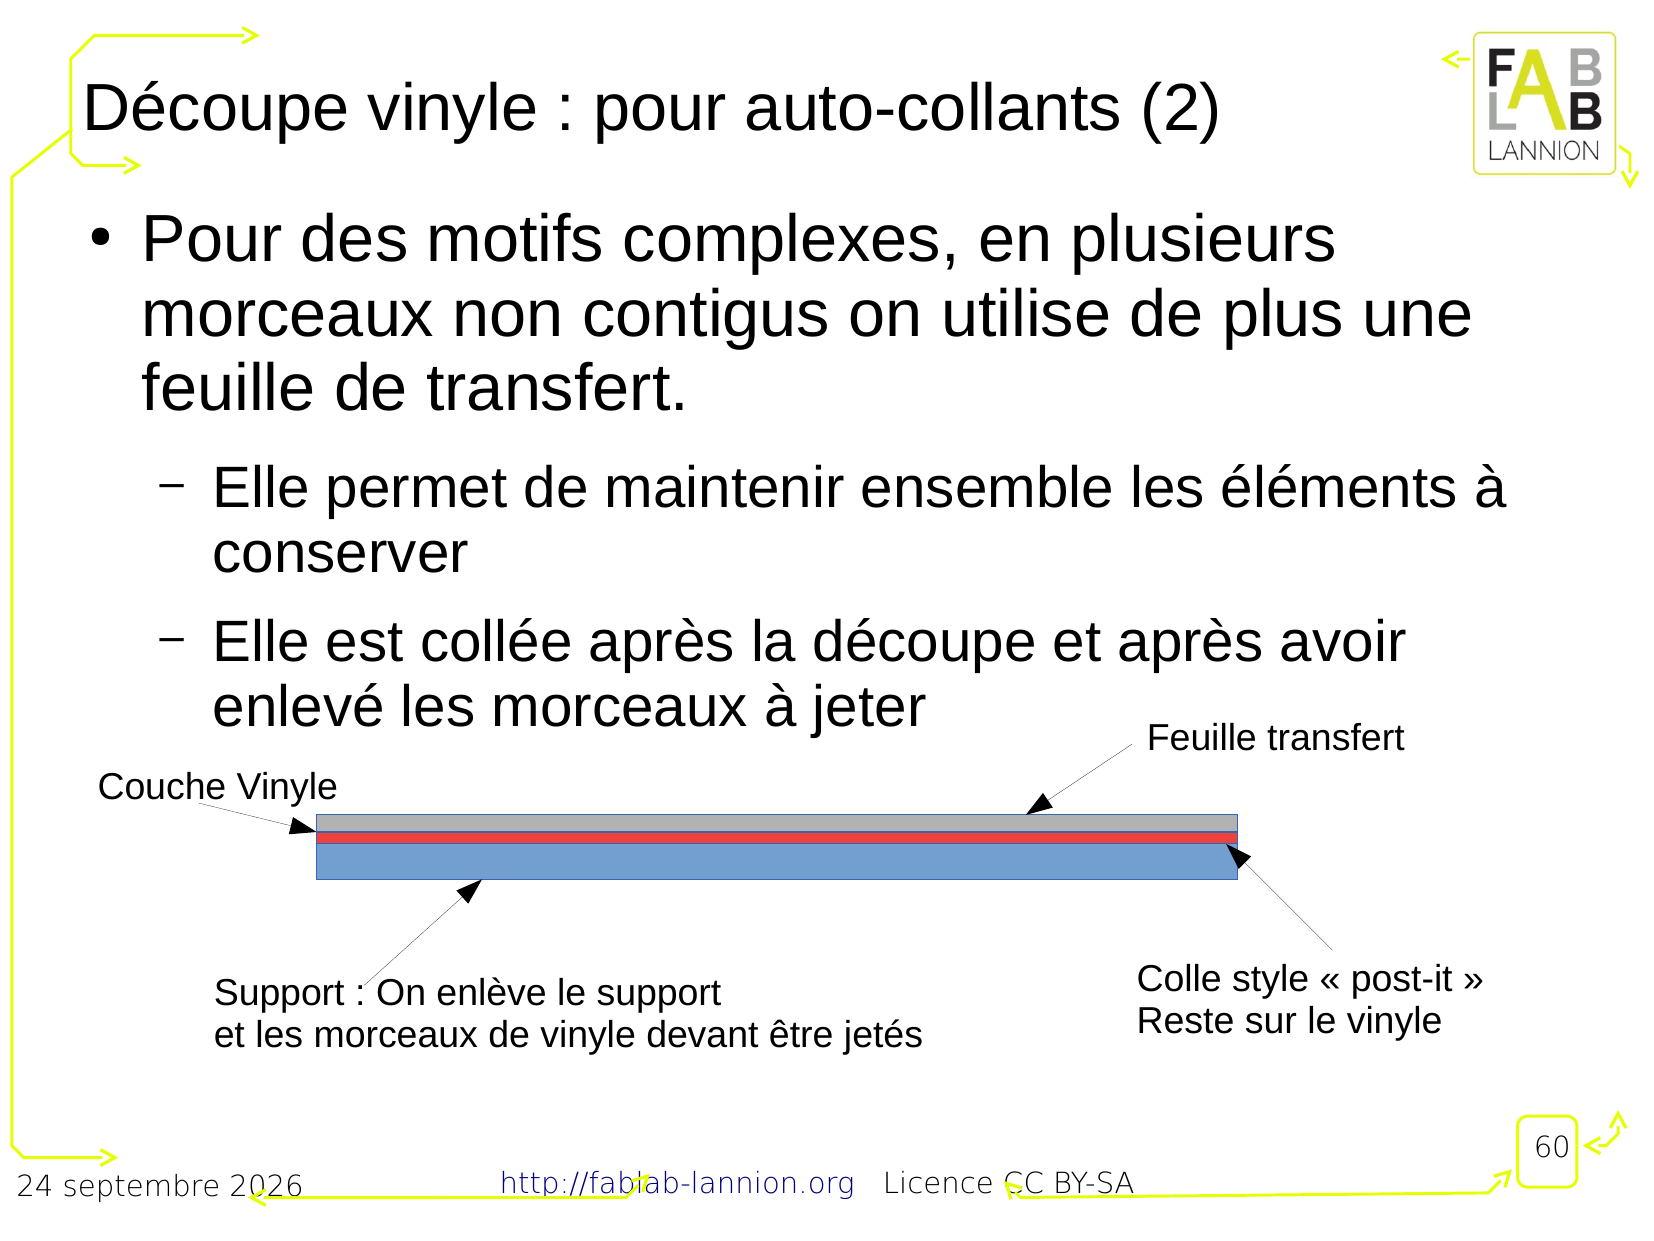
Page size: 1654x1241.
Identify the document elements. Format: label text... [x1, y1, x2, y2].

text_box Feuille transfert [1132, 708, 1420, 766]
text_box [316, 814, 1238, 880]
text_box Colle style « post-it » Reste sur le vinyle [1121, 950, 1510, 1050]
text_box Support : On enlève le support et les morceaux de vinyle devant être jetés [199, 964, 939, 1064]
text_box Couche Vinyle [82, 758, 353, 816]
list Pour des motifs complexes, en plusieurs morceaux non contigus on utilise de plus une feuille de transfert. Elle permet de maintenir ensemble les éléments à conserver Elle est collée après la découpe et après avoir enlevé les morceaux à jeter [70, 200, 1560, 709]
picture [1470, 29, 1619, 178]
title Découpe vinyle : pour auto-collants (2) [82, 49, 1441, 166]
